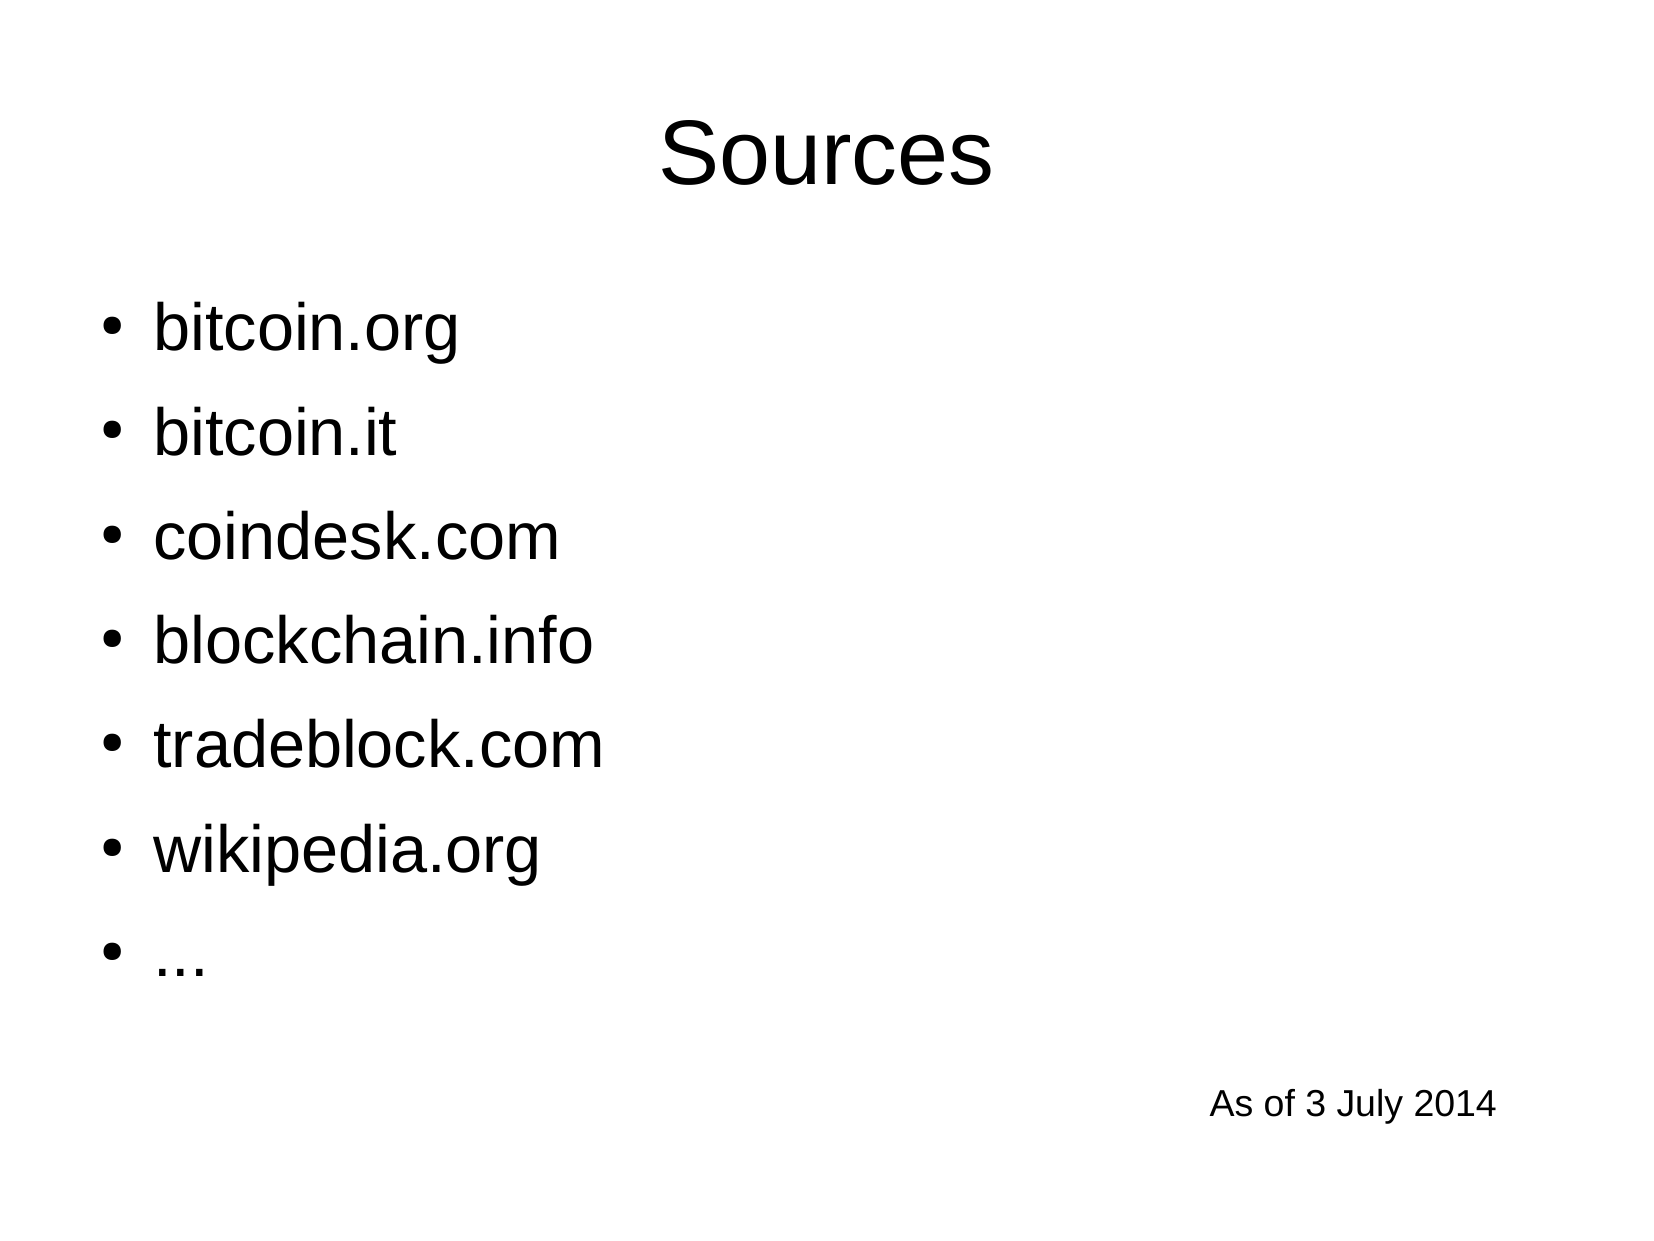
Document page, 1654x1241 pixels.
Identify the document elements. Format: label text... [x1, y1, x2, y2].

title Sources [82, 49, 1571, 257]
list bitcoin.org bitcoin.it coindesk.com blockchain.info tradeblock.com wikipedia.org ... [82, 290, 1571, 1010]
text_box As of 3 July 2014 [1194, 1074, 1512, 1132]
